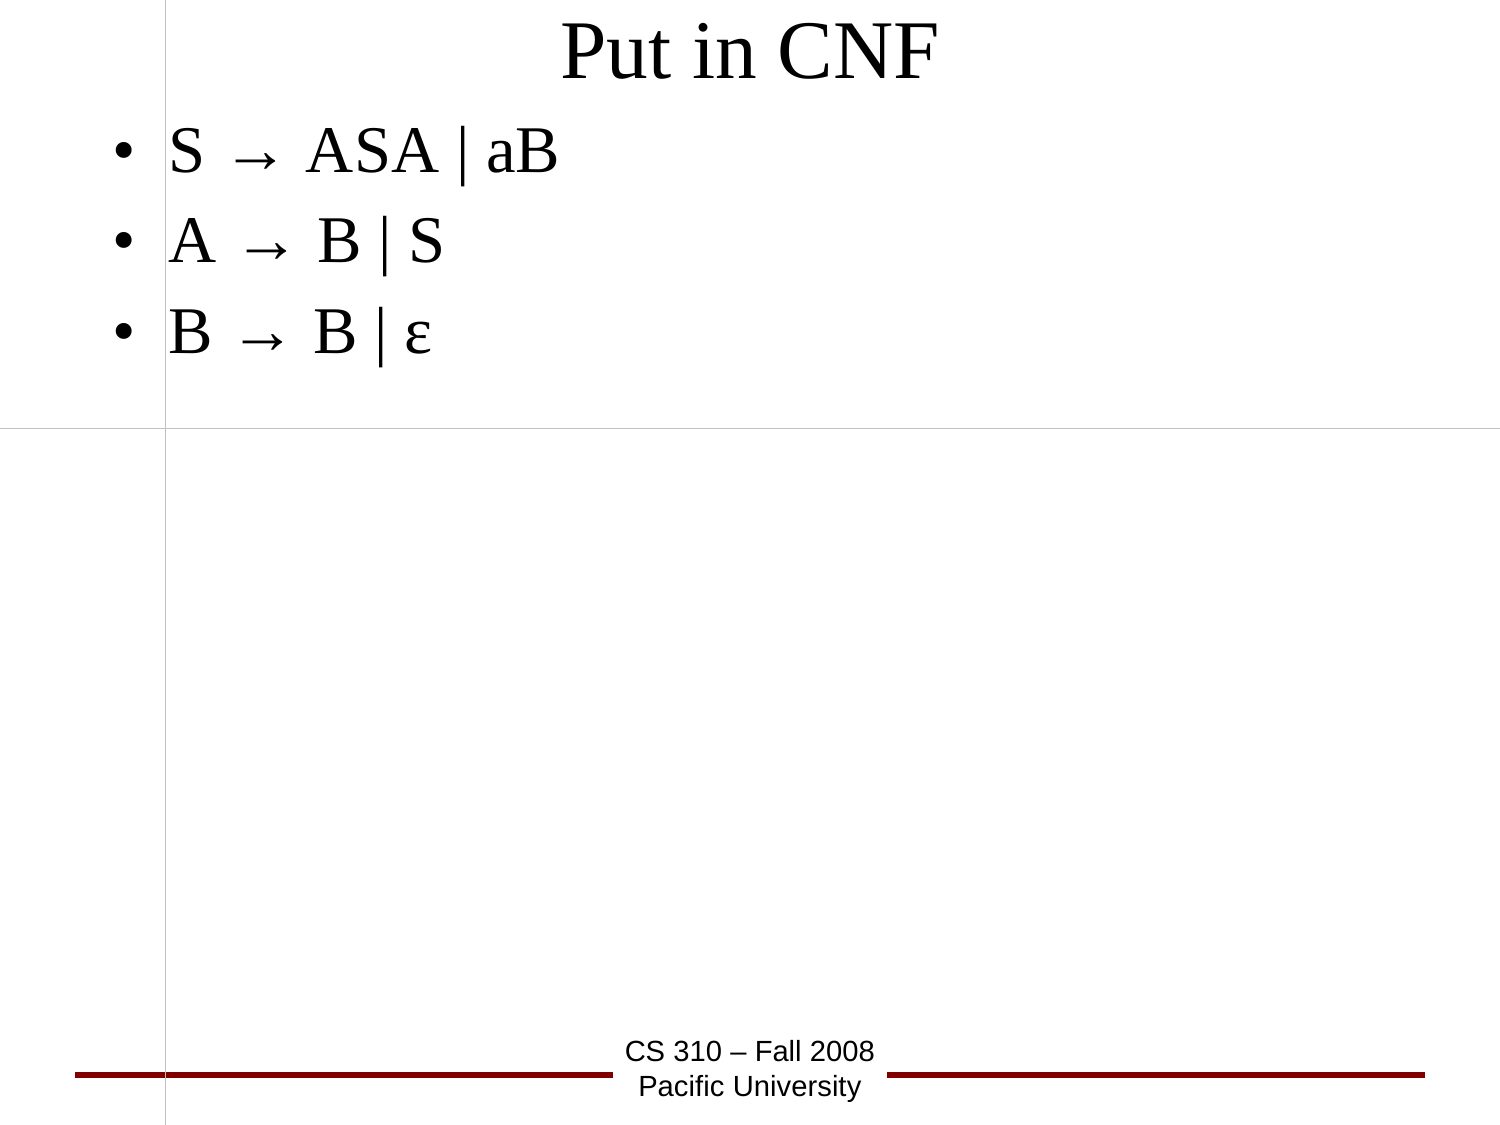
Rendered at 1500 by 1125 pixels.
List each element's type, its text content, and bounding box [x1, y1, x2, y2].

title Put in CNF [112, 0, 1388, 101]
list S → ASA | aB A → B | S B → B | ε [112, 112, 1388, 986]
